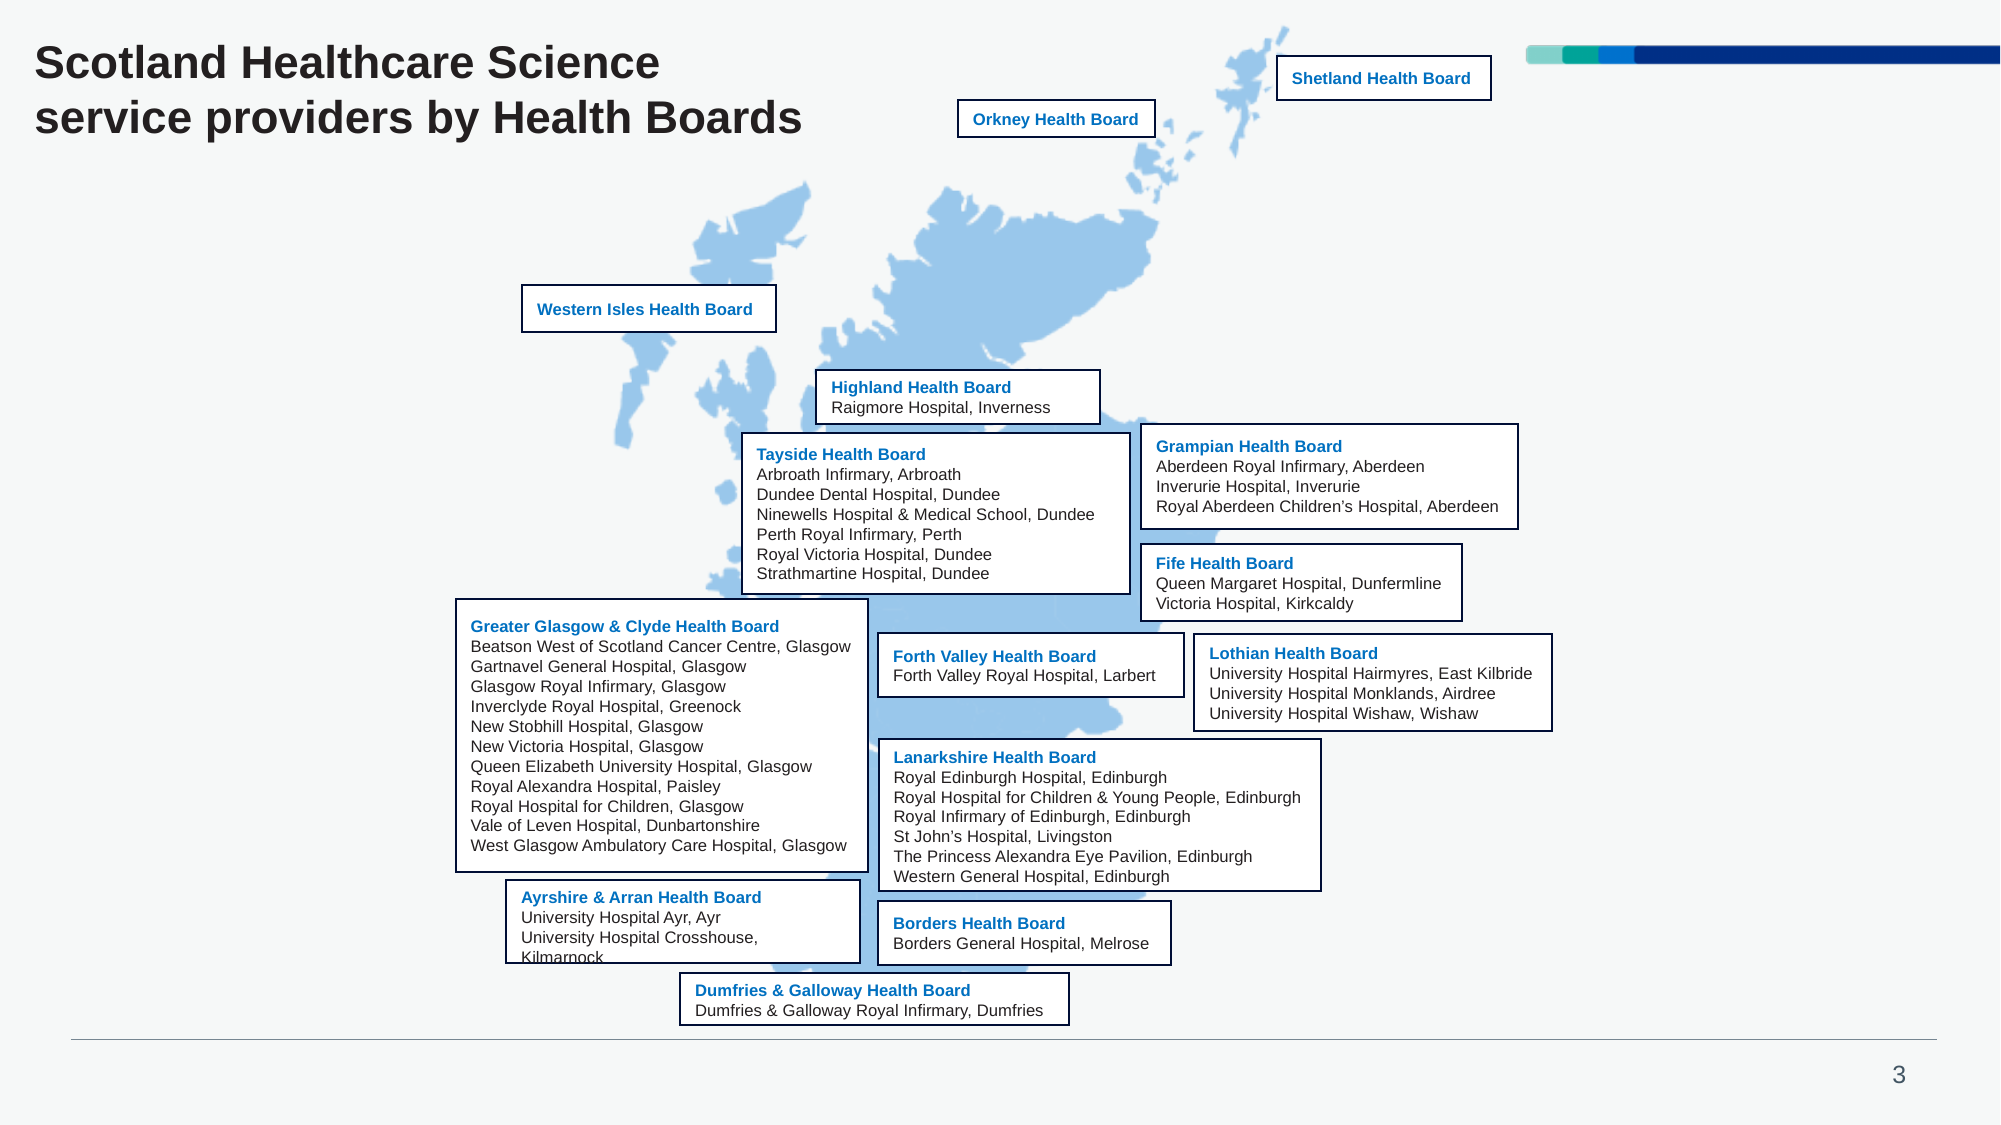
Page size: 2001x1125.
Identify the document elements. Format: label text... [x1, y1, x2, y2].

text_box Highland Health Board Raigmore Hospital, Inverness [816, 370, 1100, 424]
picture [565, 13, 1302, 1034]
text_box Western Isles Health Board [522, 285, 776, 332]
text_box Borders Health Board Borders General Hospital, Melrose [878, 901, 1171, 965]
text_box Dumfries & Galloway Health Board Dumfries & Galloway Royal Infirmary, Dumfries [680, 973, 1069, 1025]
text_box Tayside Health Board Arbroath Infirmary, Arbroath Dundee Dental Hospital, Dundee Ninewells Hospital & Medical School, Dundee Perth Royal Infirmary, Perth Royal Victoria Hospital, Dundee Strathmartine Hospital, Dundee [742, 433, 1130, 594]
text_box Grampian Health Board Aberdeen Royal Infirmary, Aberdeen Inverurie Hospital, Inverurie Royal Aberdeen Children’s Hospital, Aberdeen [1141, 424, 1518, 529]
text_box Scotland Healthcare Science service providers by Health Boards [19, 25, 836, 152]
text_box Shetland Health Board [1277, 56, 1491, 100]
text_box Forth Valley Health Board Forth Valley Royal Hospital, Larbert [878, 633, 1184, 697]
text_box Fife Health Board Queen Margaret Hospital, Dunfermline Victoria Hospital, Kirkcaldy [1141, 544, 1462, 621]
text_box Lothian Health Board University Hospital Hairmyres, East Kilbride University Hospital Monklands, Airdree University Hospital Wishaw, Wishaw [1194, 634, 1552, 731]
text_box Orkney Health Board [958, 100, 1155, 137]
text_box Lanarkshire Health Board Royal Edinburgh Hospital, Edinburgh Royal Hospital for Children & Young People, Edinburgh Royal Infirmary of Edinburgh, Edinburgh St John’s Hospital, Livingston The Princess Alexandra Eye Pavilion, Edinburgh Western General Hospital, Edinburgh [879, 739, 1321, 891]
text_box Ayrshire & Arran Health Board University Hospital Ayr, Ayr University Hospital Crosshouse, Kilmarnock [506, 880, 860, 963]
text_box Greater Glasgow & Clyde Health Board Beatson West of Scotland Cancer Centre, Glasgow Gartnavel General Hospital, Glasgow Glasgow Royal Infirmary, Glasgow Inverclyde Royal Hospital, Greenock New Stobhill Hospital, Glasgow New Victoria Hospital, Glasgow Queen Elizabeth University Hospital, Glasgow Royal Alexandra Hospital, Paisley Royal Hospital for Children, Glasgow Vale of Leven Hospital, Dunbartonshire West Glasgow Ambulatory Care Hospital, Glasgow [456, 599, 868, 872]
